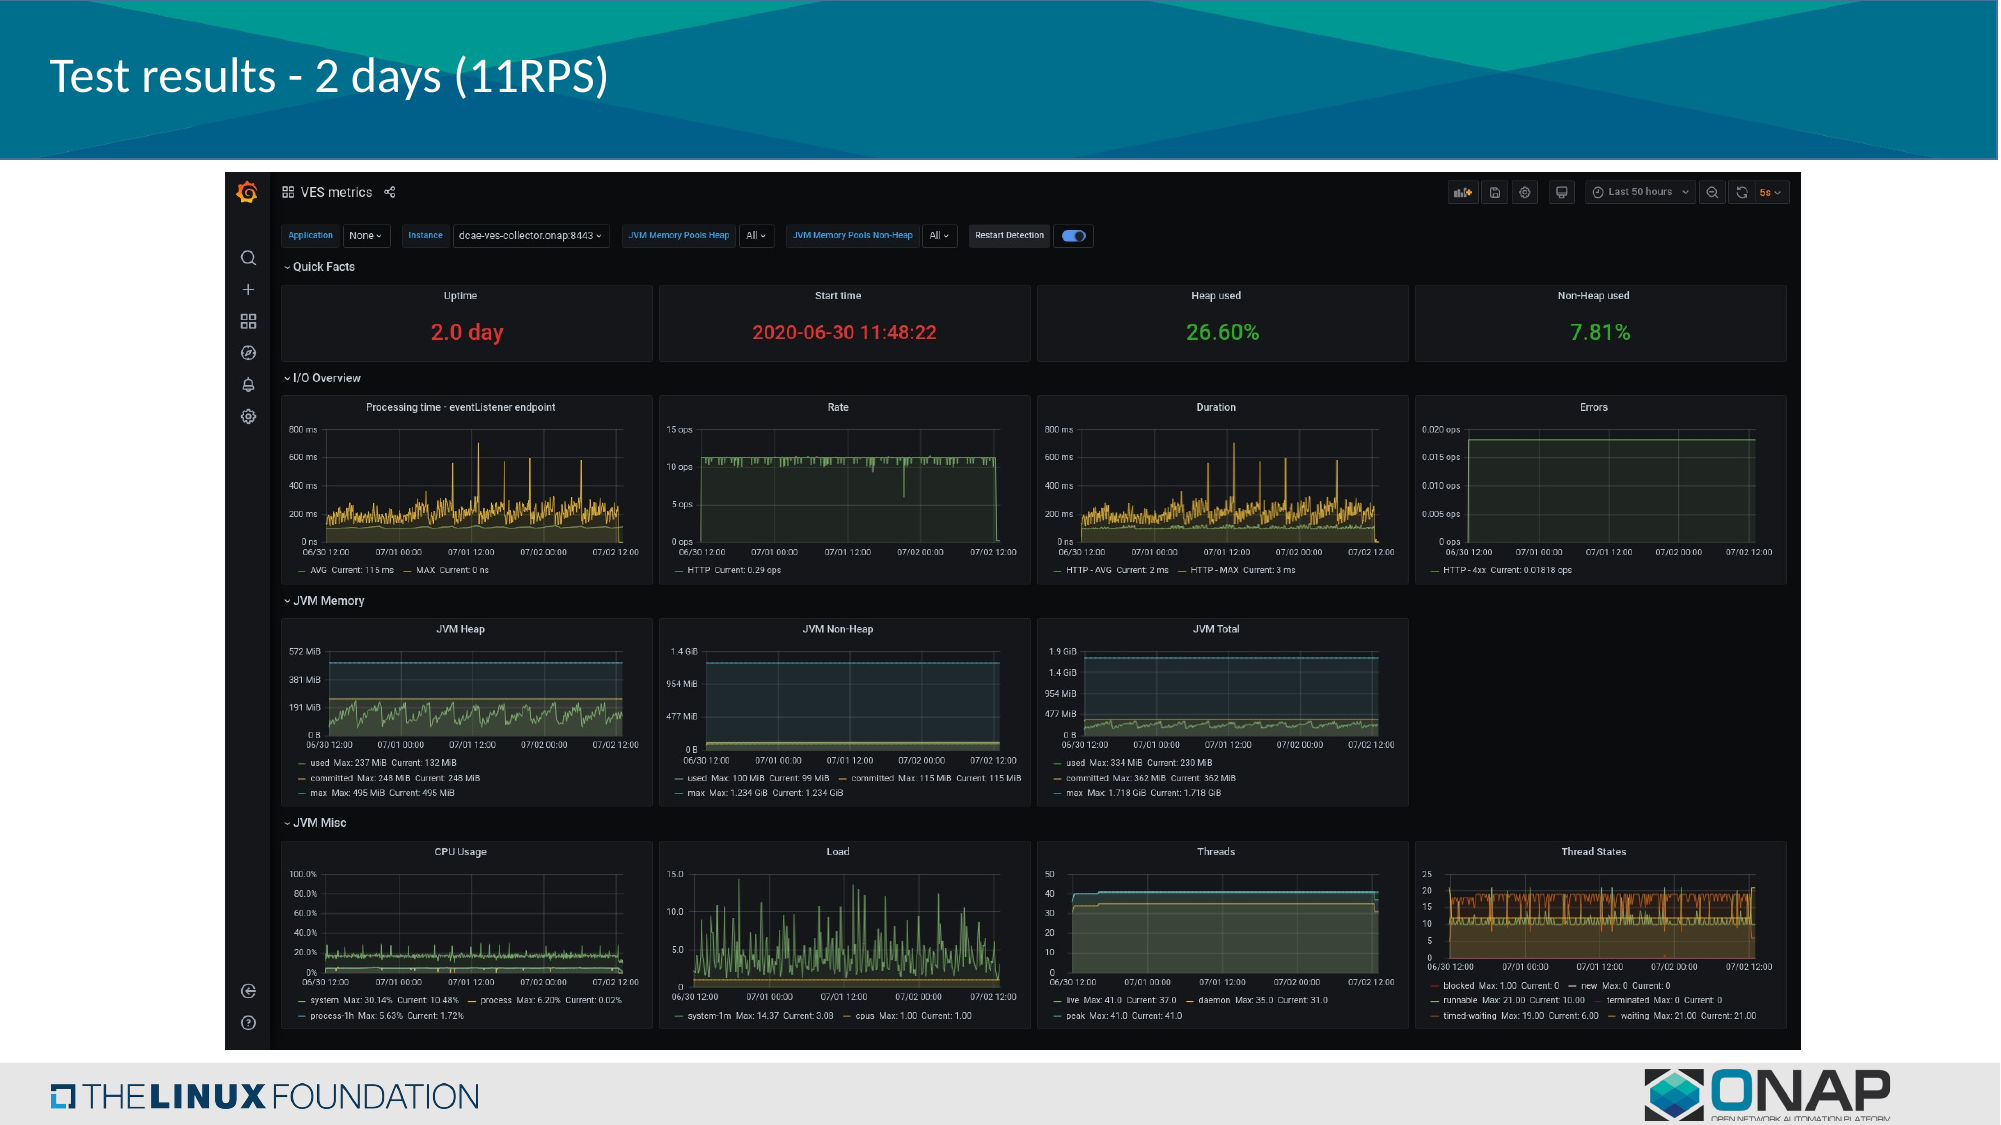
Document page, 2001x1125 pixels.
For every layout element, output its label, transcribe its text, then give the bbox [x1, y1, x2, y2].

title Test results - 2 days (11RPS) [34, 0, 1923, 158]
picture [51, 1083, 478, 1109]
picture [225, 172, 1801, 1051]
